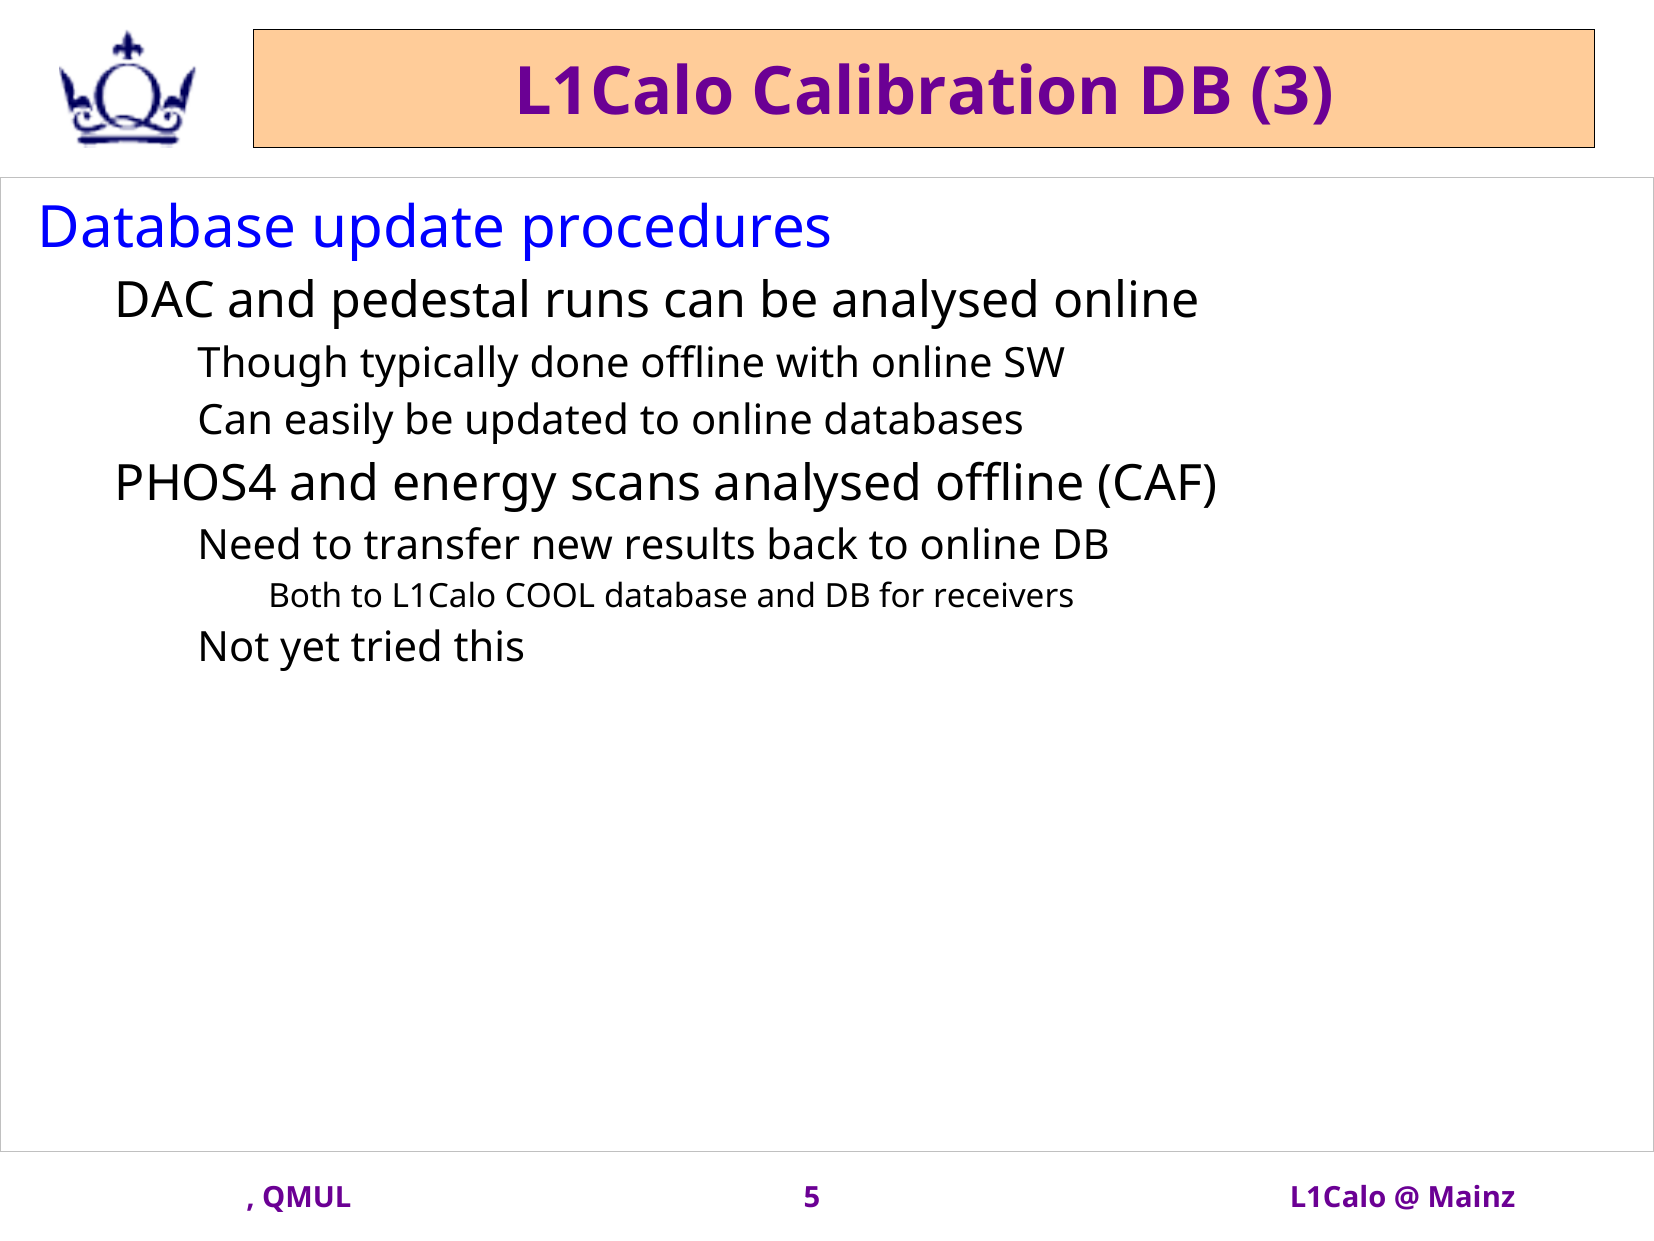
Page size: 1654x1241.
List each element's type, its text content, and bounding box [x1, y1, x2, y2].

picture [59, 29, 200, 148]
title L1Calo Calibration DB (3) [253, 29, 1595, 148]
list Database update procedures DAC and pedestal runs can be analysed online Though typically done offline with online SW Can easily be updated to online databases PHOS4 and energy scans analysed offline (CAF) Need to transfer new results back to online DB Both to L1Calo COOL database and DB for receivers Not yet tried this [20, 185, 1632, 1152]
